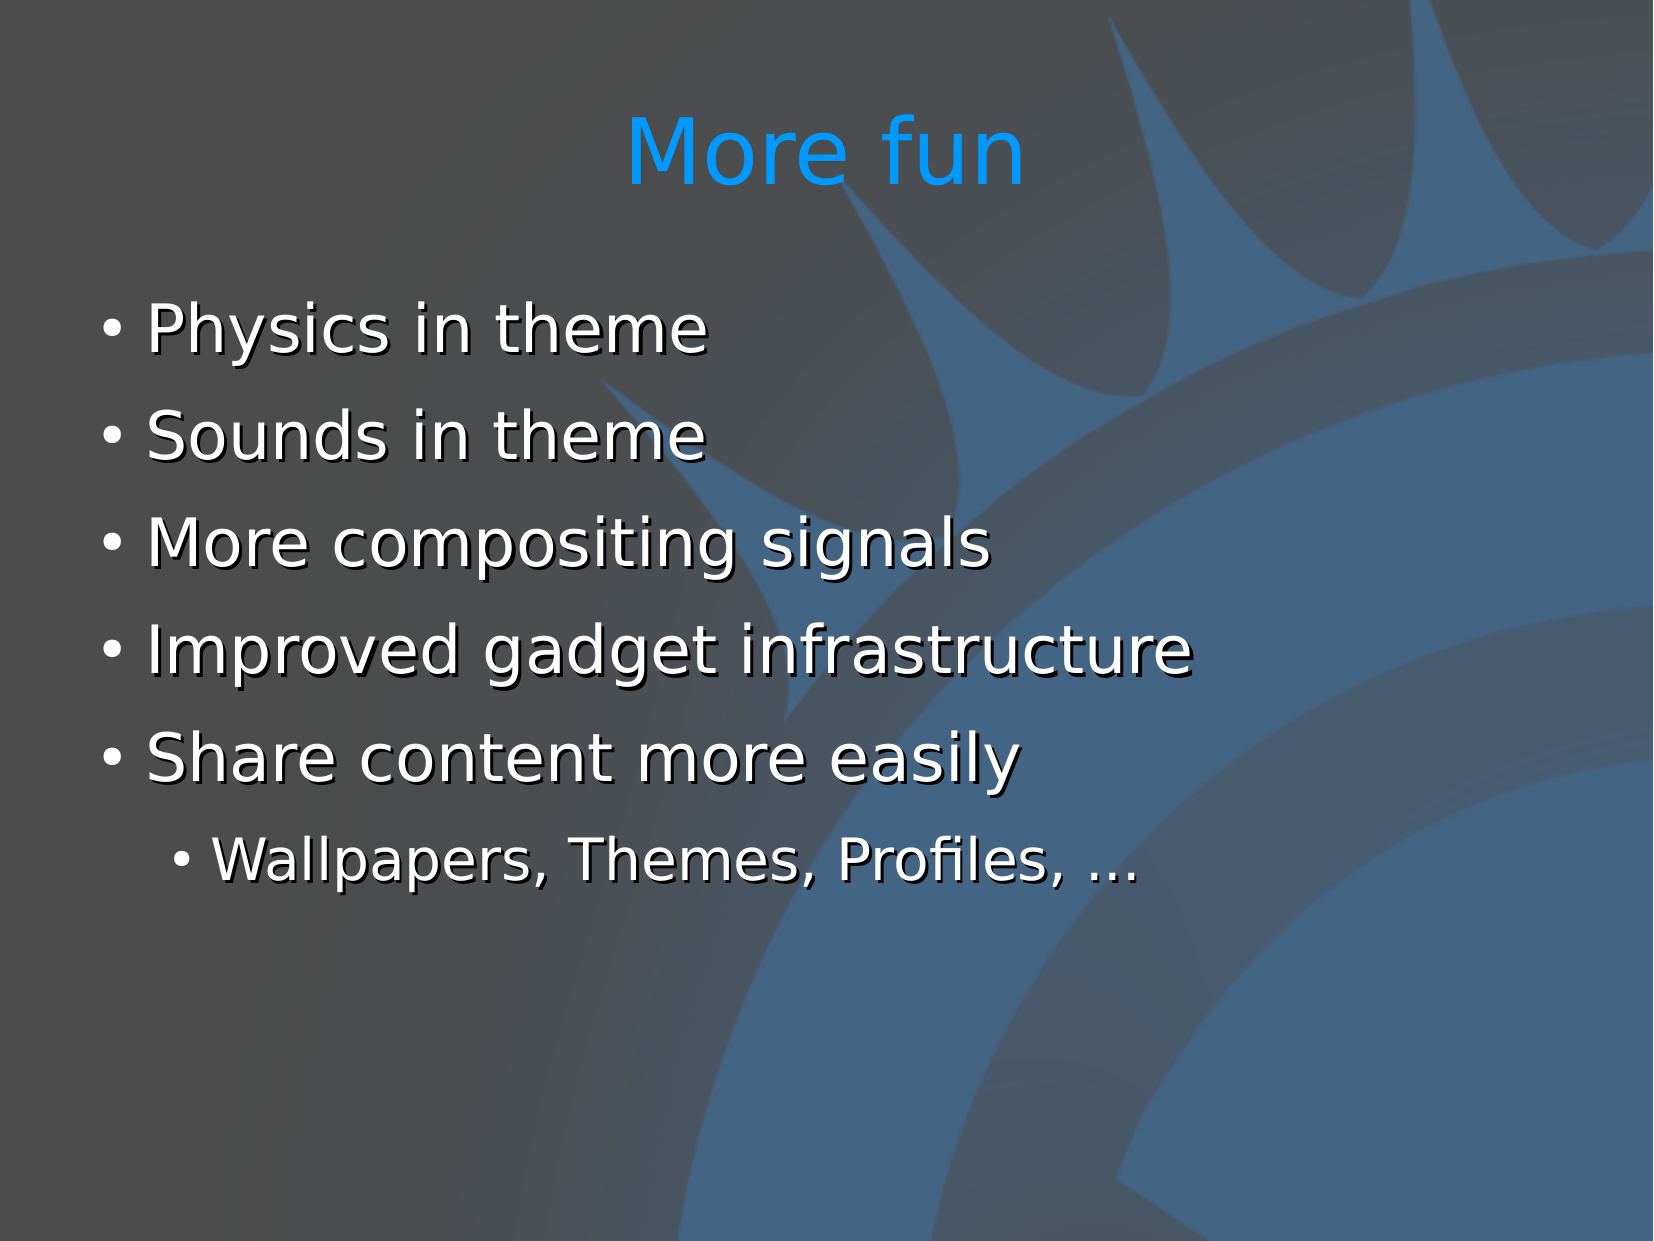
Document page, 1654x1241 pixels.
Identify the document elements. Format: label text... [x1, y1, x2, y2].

list Physics in theme Sounds in theme More compositing signals Improved gadget infrastructure Share content more easily Wallpapers, Themes, Profiles, ... [82, 290, 1576, 1010]
picture [0, 0, 1654, 1241]
title More fun [82, 49, 1571, 257]
